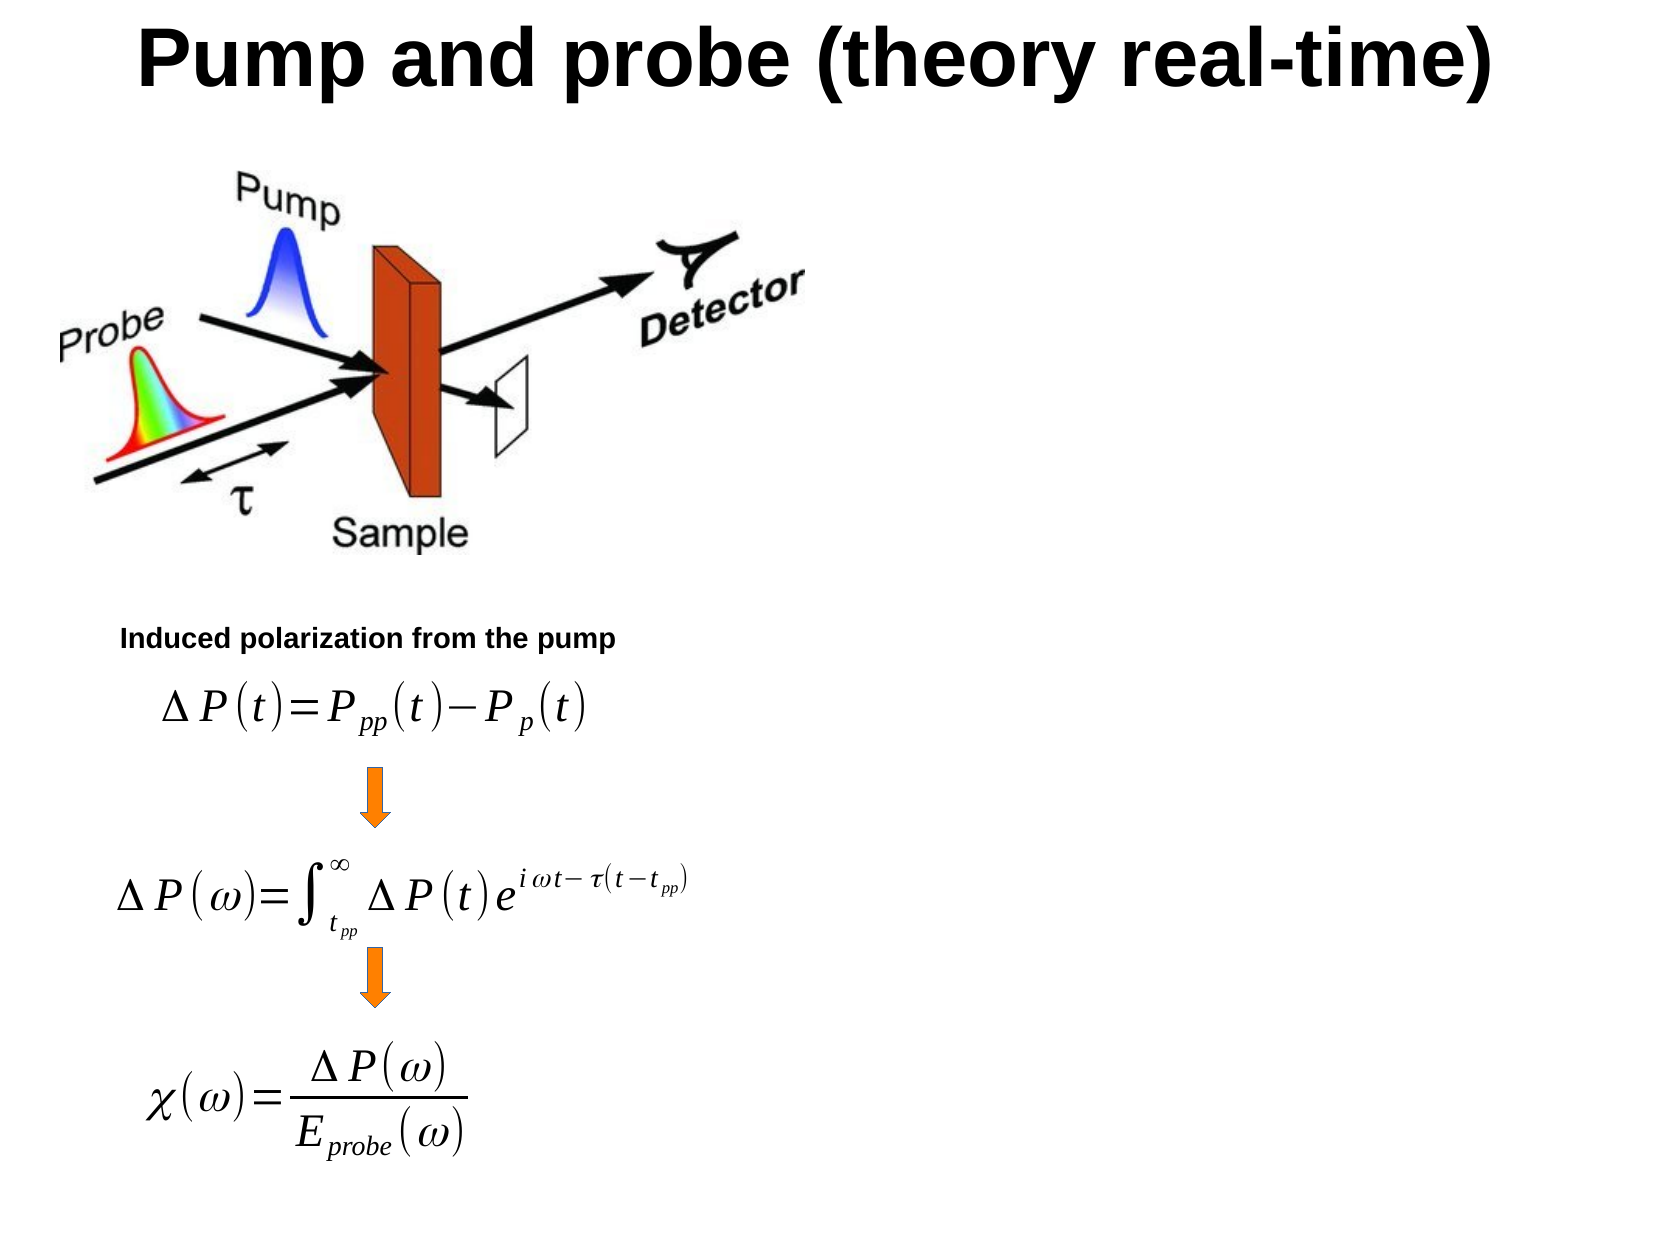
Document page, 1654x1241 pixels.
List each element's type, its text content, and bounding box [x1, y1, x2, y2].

chart [150, 677, 601, 738]
chart [105, 857, 700, 941]
text_box Induced polarization from the pump [105, 615, 676, 663]
chart [135, 1037, 481, 1162]
text_box [360, 767, 391, 828]
title Pump and probe (theory real-time) [71, 0, 1561, 116]
picture [60, 170, 805, 556]
text_box [360, 947, 391, 1008]
